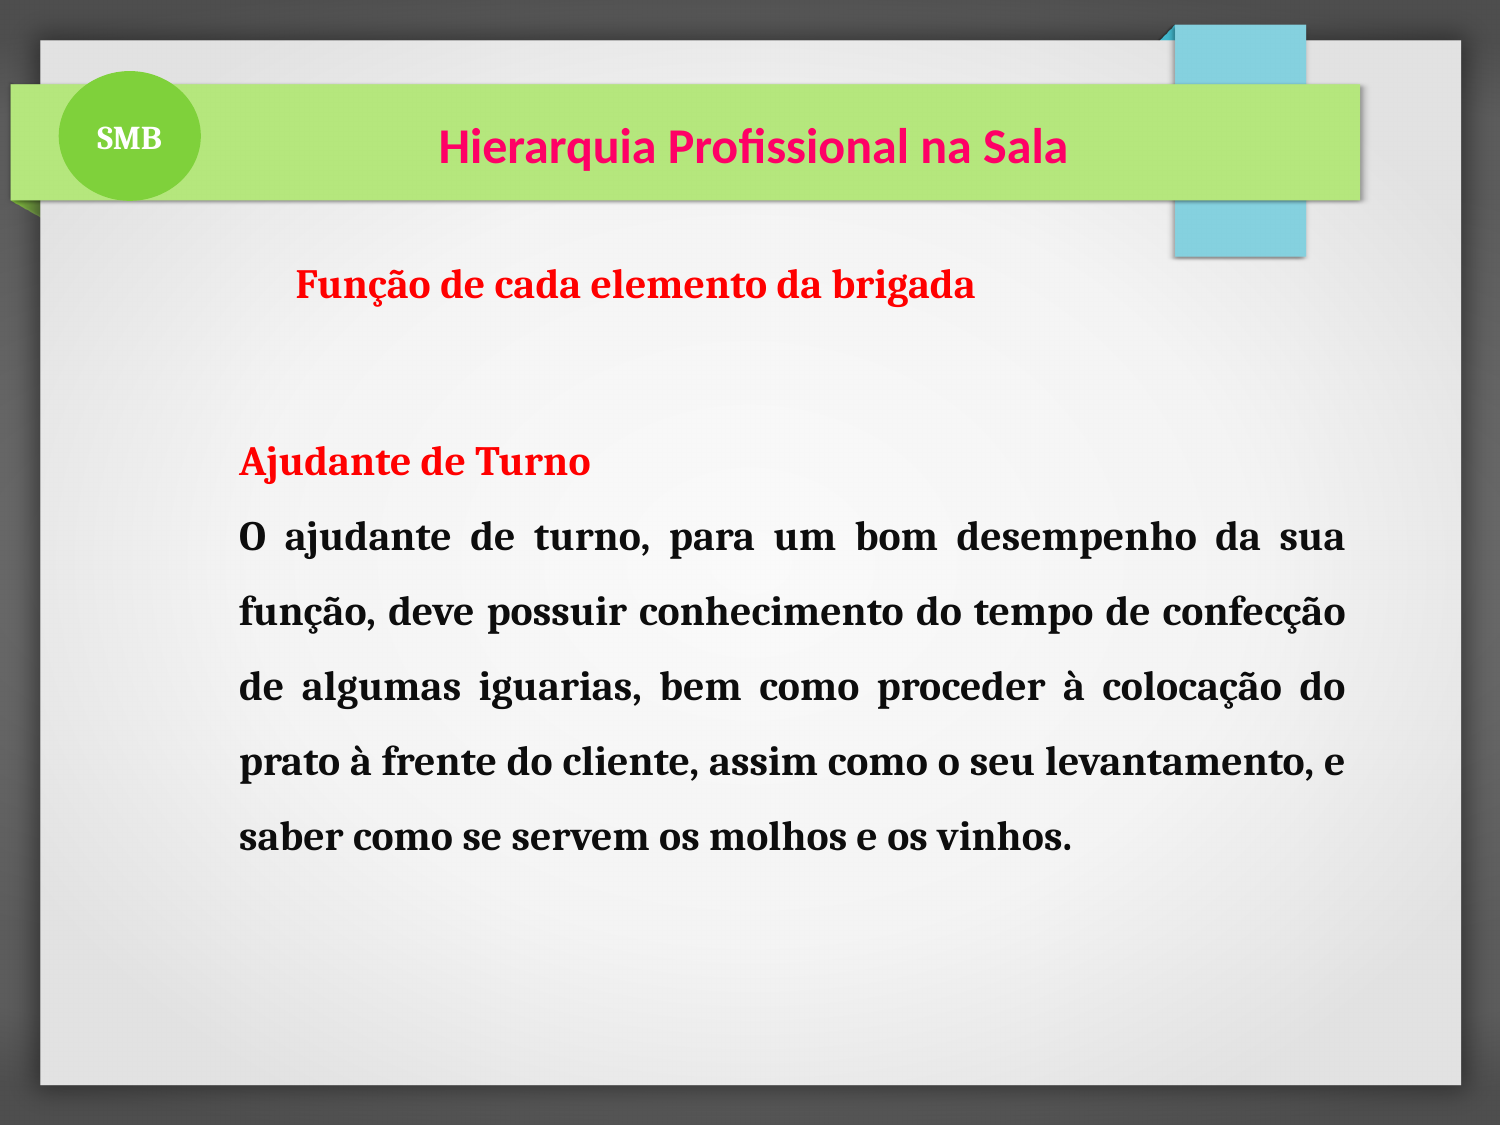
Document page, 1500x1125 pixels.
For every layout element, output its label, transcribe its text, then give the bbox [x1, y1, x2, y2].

text_box Função de cada elemento da brigada [280, 224, 1063, 315]
picture [0, 0, 1500, 1125]
text_box Ajudante de Turno O ajudante de turno, para um bom desempenho da sua função, deve possuir conhecimento do tempo de confecção de algumas iguarias, bem como proceder à colocação do prato à frente do cliente, assim como o seu levantamento, e saber como se servem os molhos e os vinhos. [224, 401, 1362, 867]
text_box Hierarquia Profissional na Sala [221, 106, 1288, 182]
text_box SMB [58, 71, 201, 201]
